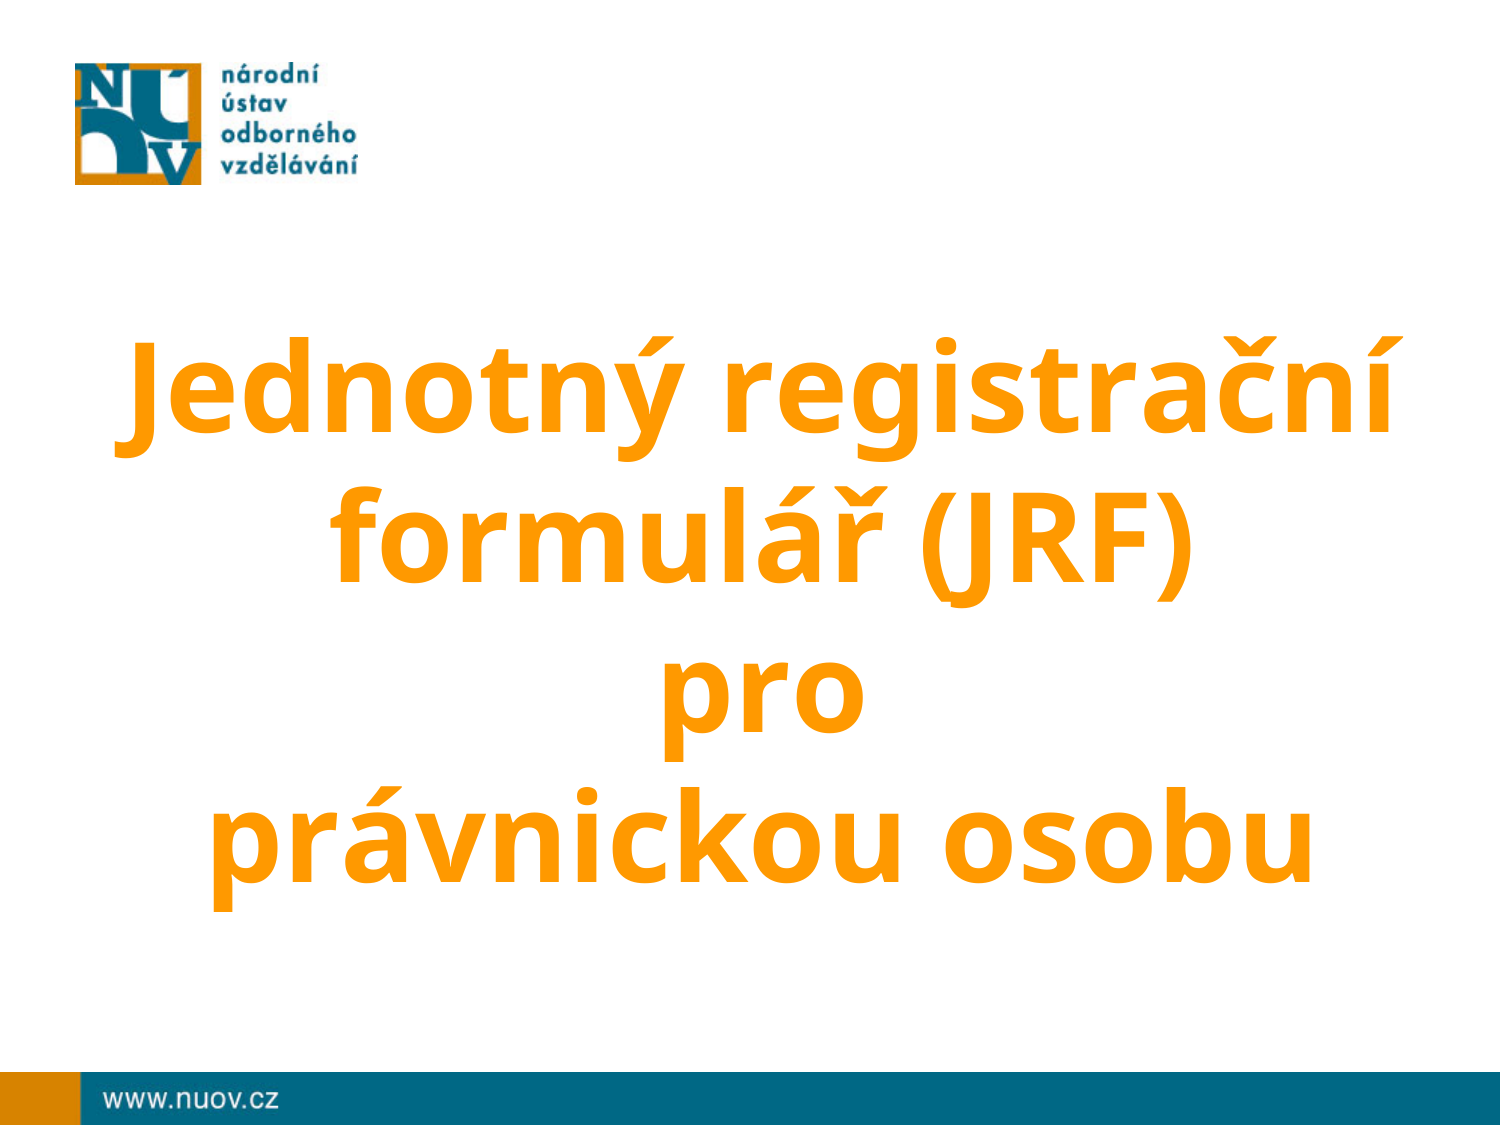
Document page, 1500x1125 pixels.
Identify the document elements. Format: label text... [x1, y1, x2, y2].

text_box [0, 1072, 1500, 1125]
text_box [75, 62, 358, 185]
text_box Jednotný registrační formulář (JRF) pro právnickou osobu [24, 299, 1500, 916]
